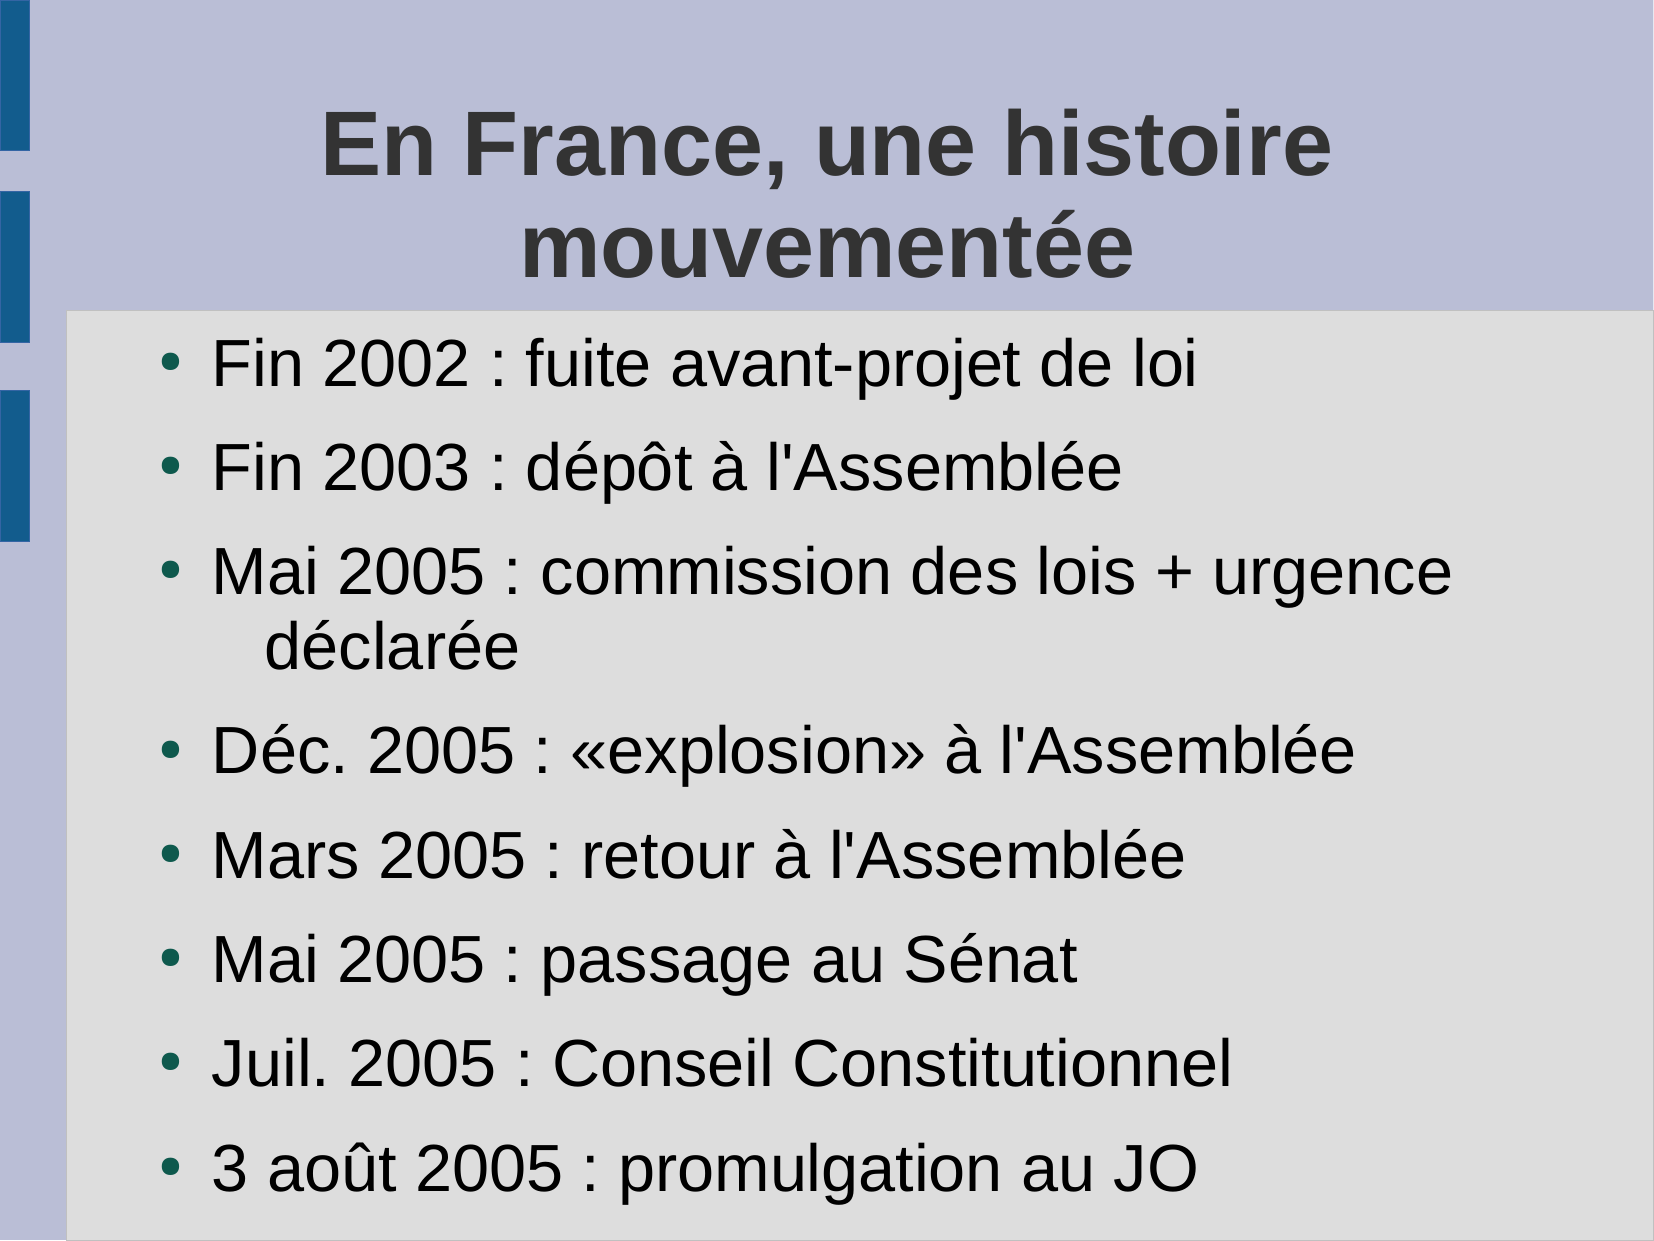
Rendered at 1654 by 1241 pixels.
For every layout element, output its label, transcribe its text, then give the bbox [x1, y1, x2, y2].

title En France, une histoire mouvementée [121, 91, 1534, 299]
list Fin 2002 : fuite avant-projet de loi Fin 2003 : dépôt à l'Assemblée Mai 2005 : commission des lois + urgence déclarée Déc. 2005 : «explosion» à l'Assemblée Mars 2005 : retour à l'Assemblée Mai 2005 : passage au Sénat Juil. 2005 : Conseil Constitutionnel 3 août 2005 : promulgation au JO [123, 325, 1536, 1199]
